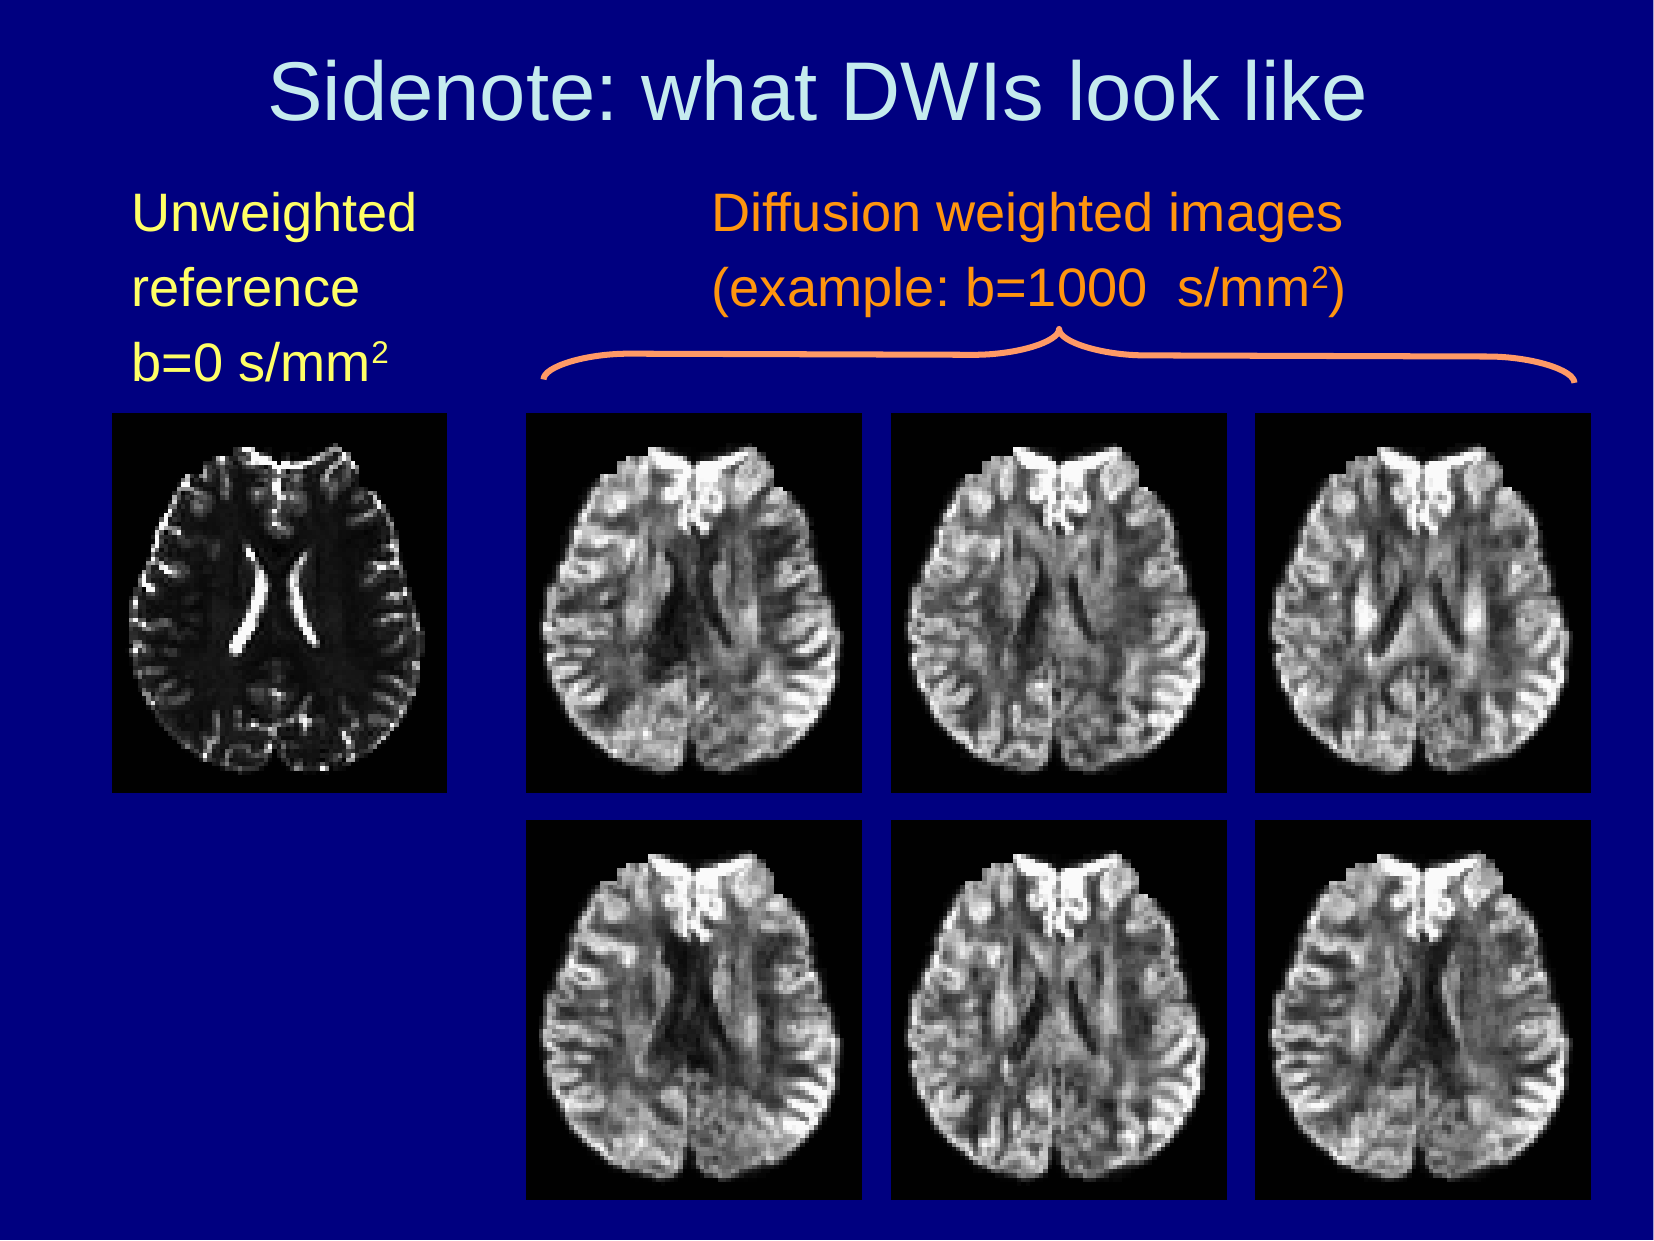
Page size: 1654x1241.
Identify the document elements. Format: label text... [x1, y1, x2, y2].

picture [526, 413, 862, 793]
picture [891, 413, 1227, 793]
picture [112, 413, 447, 793]
picture [1255, 413, 1591, 793]
title Sidenote: what DWIs look like [0, 12, 1636, 163]
picture [1255, 820, 1591, 1200]
picture [891, 820, 1227, 1200]
picture [526, 820, 862, 1200]
text_box Unweighted reference b=0 s/mm2 [116, 163, 452, 426]
text_box Diffusion weighted images (example: b=1000 s/mm2) [697, 163, 1382, 343]
